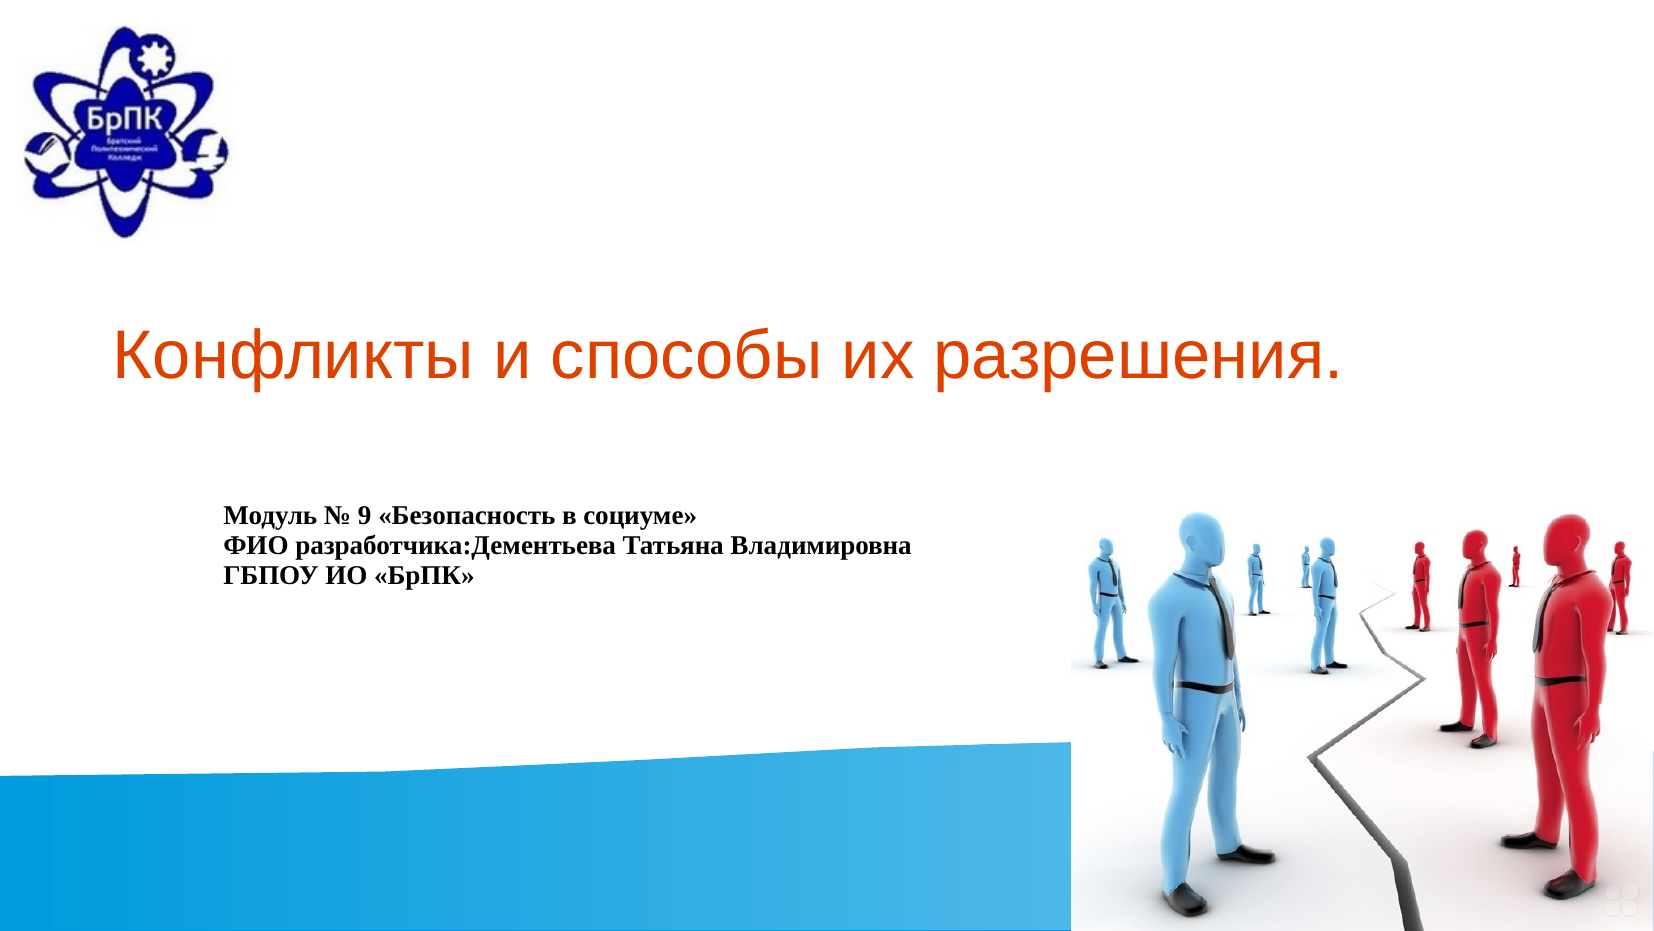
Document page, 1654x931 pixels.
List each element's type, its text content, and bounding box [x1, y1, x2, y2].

text_box Модуль № 9 «Безопасность в социуме» ФИО разработчика:Дементьева Татьяна Владимировна ГБПОУ ИО «БрПК» [208, 493, 934, 598]
picture [17, 23, 236, 242]
picture [1071, 493, 1654, 931]
title Конфликты и способы их разрешения. [0, 315, 1477, 393]
